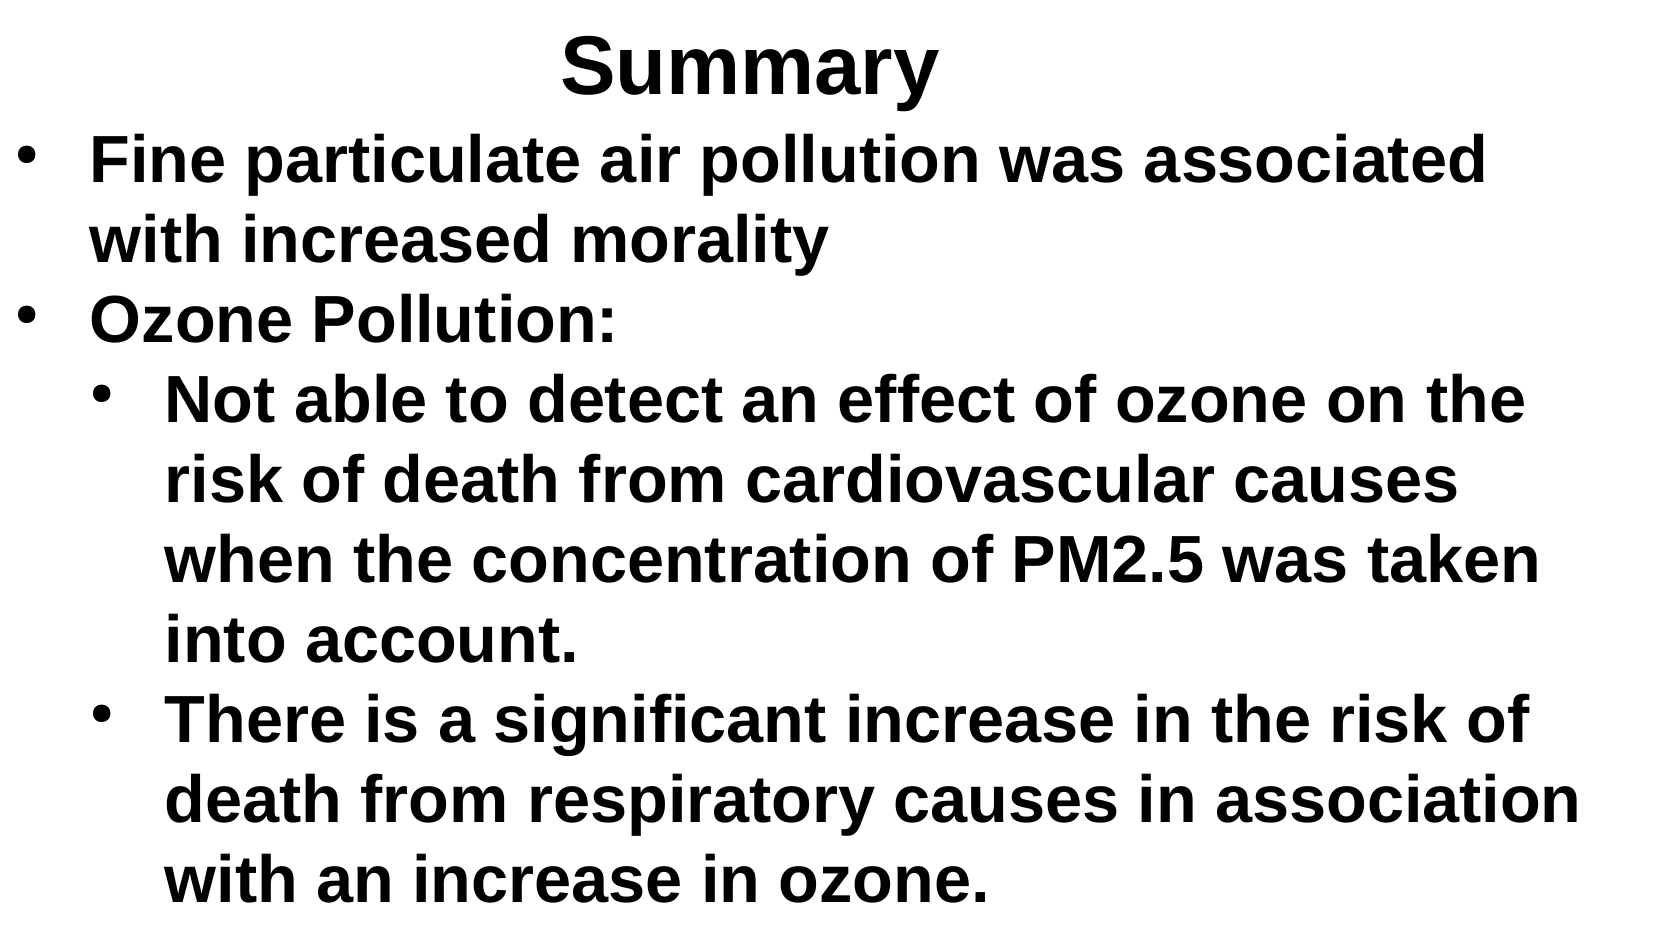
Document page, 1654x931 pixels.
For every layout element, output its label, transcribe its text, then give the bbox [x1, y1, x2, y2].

text_box Summary [545, 3, 955, 108]
text_box Fine particulate air pollution was associated with increased morality Ozone Pollution: Not able to detect an effect of ozone on the risk of death from cardiovascular causes when the concentration of PM2.5 was taken into account. There is a significant increase in the risk of death from respiratory causes in association with an increase in ozone. [0, 108, 1654, 931]
